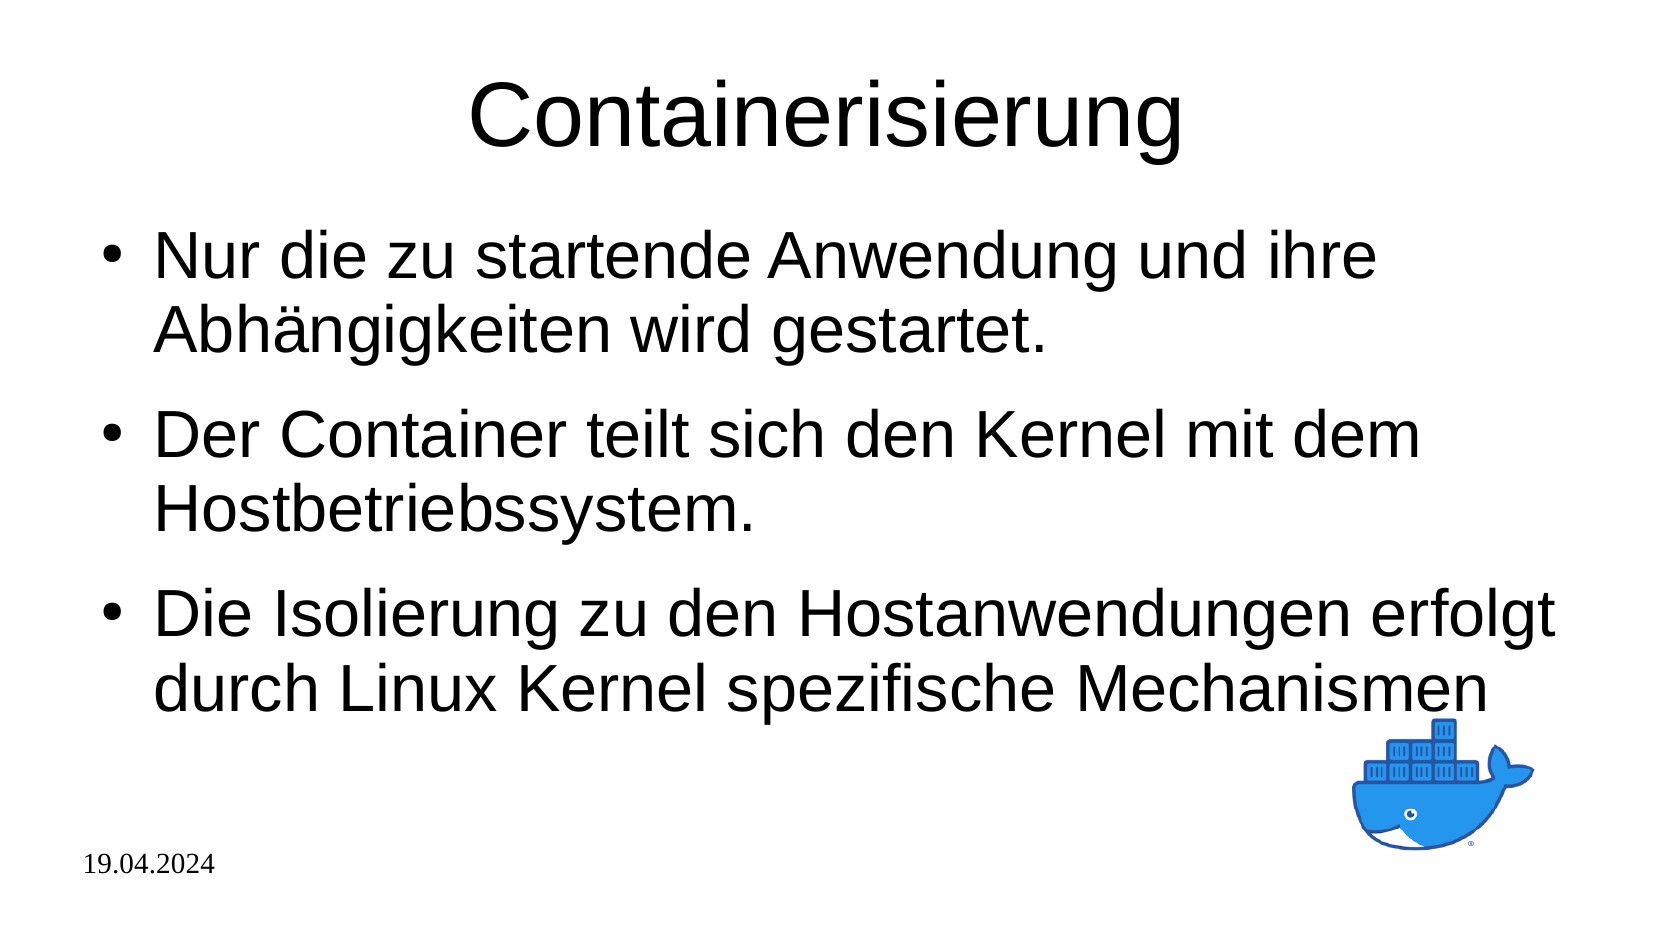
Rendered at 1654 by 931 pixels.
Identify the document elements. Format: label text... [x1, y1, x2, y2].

list Nur die zu startende Anwendung und ihre Abhängigkeiten wird gestartet. Der Container teilt sich den Kernel mit dem Hostbetriebssystem. Die Isolierung zu den Hostanwendungen erfolgt durch Linux Kernel spezifische Mechanismen [82, 217, 1571, 758]
title Containerisierung [82, 37, 1571, 193]
picture [1305, 758, 1571, 912]
